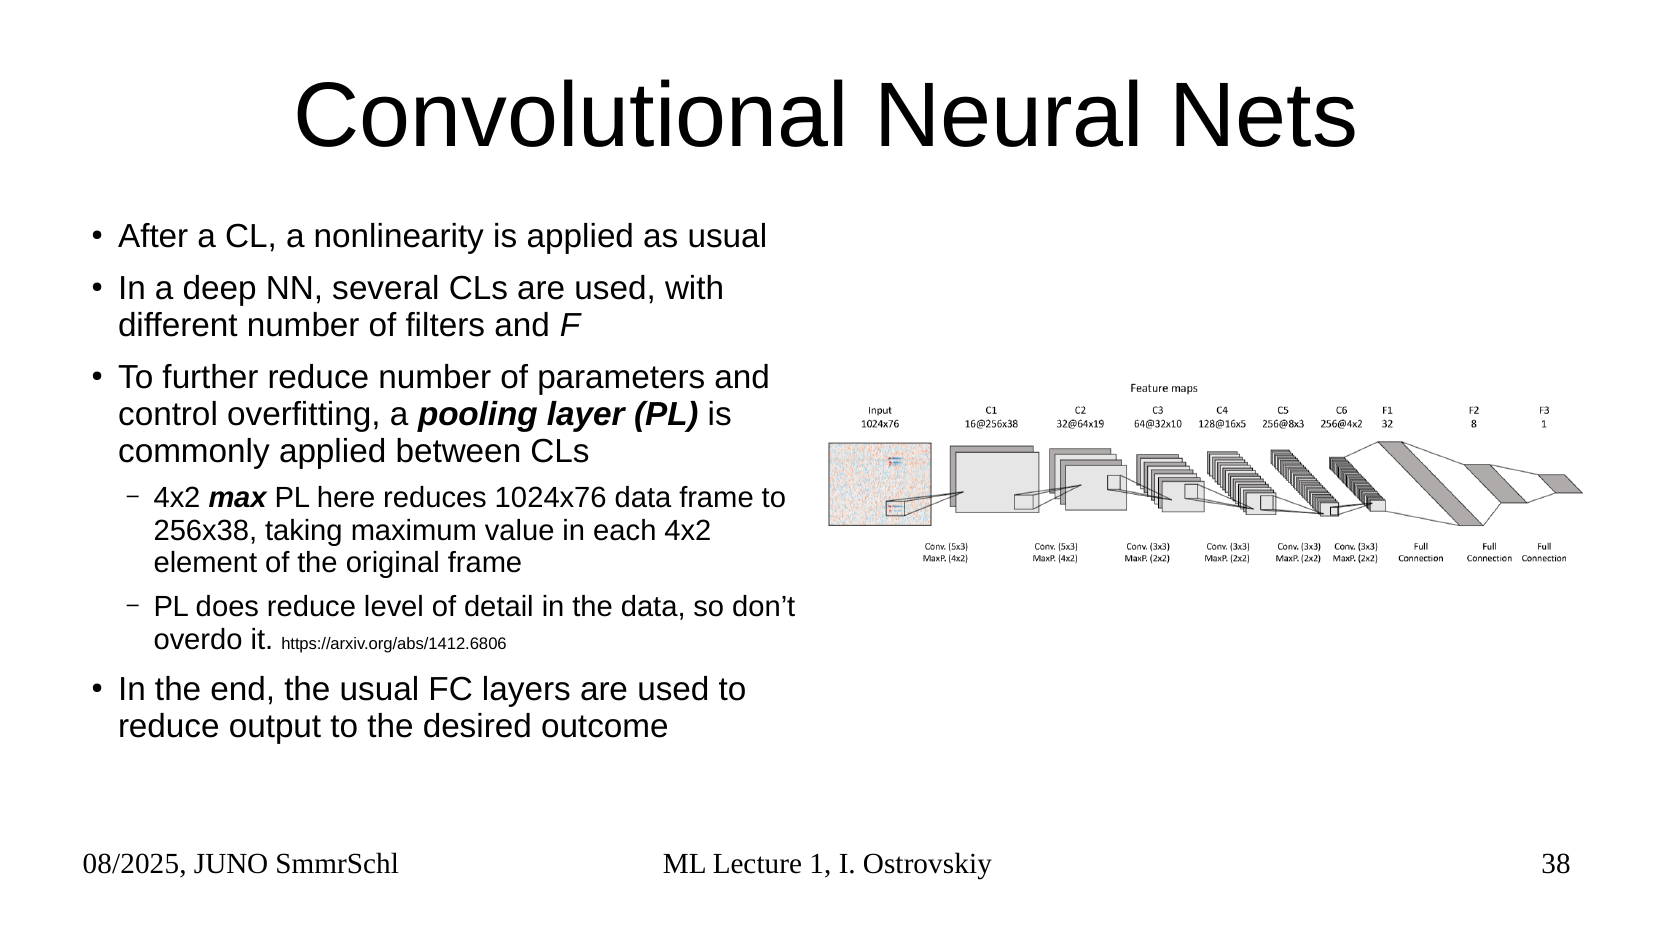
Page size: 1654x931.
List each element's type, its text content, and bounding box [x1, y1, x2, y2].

title Convolutional Neural Nets [82, 37, 1571, 193]
picture [825, 372, 1588, 581]
list After a CL, a nonlinearity is applied as usual In a deep NN, several CLs are used, with different number of filters and F To further reduce number of parameters and control overfitting, a pooling layer (PL) is commonly applied between CLs 4x2 max PL here reduces 1024x76 data frame to 256x38, taking maximum value in each 4x2 element of the original frame PL does reduce level of detail in the data, so don’t overdo it. https://arxiv.org/abs/1412.6806 In the end, the usual FC layers are used to reduce output to the desired outcome [82, 217, 809, 758]
